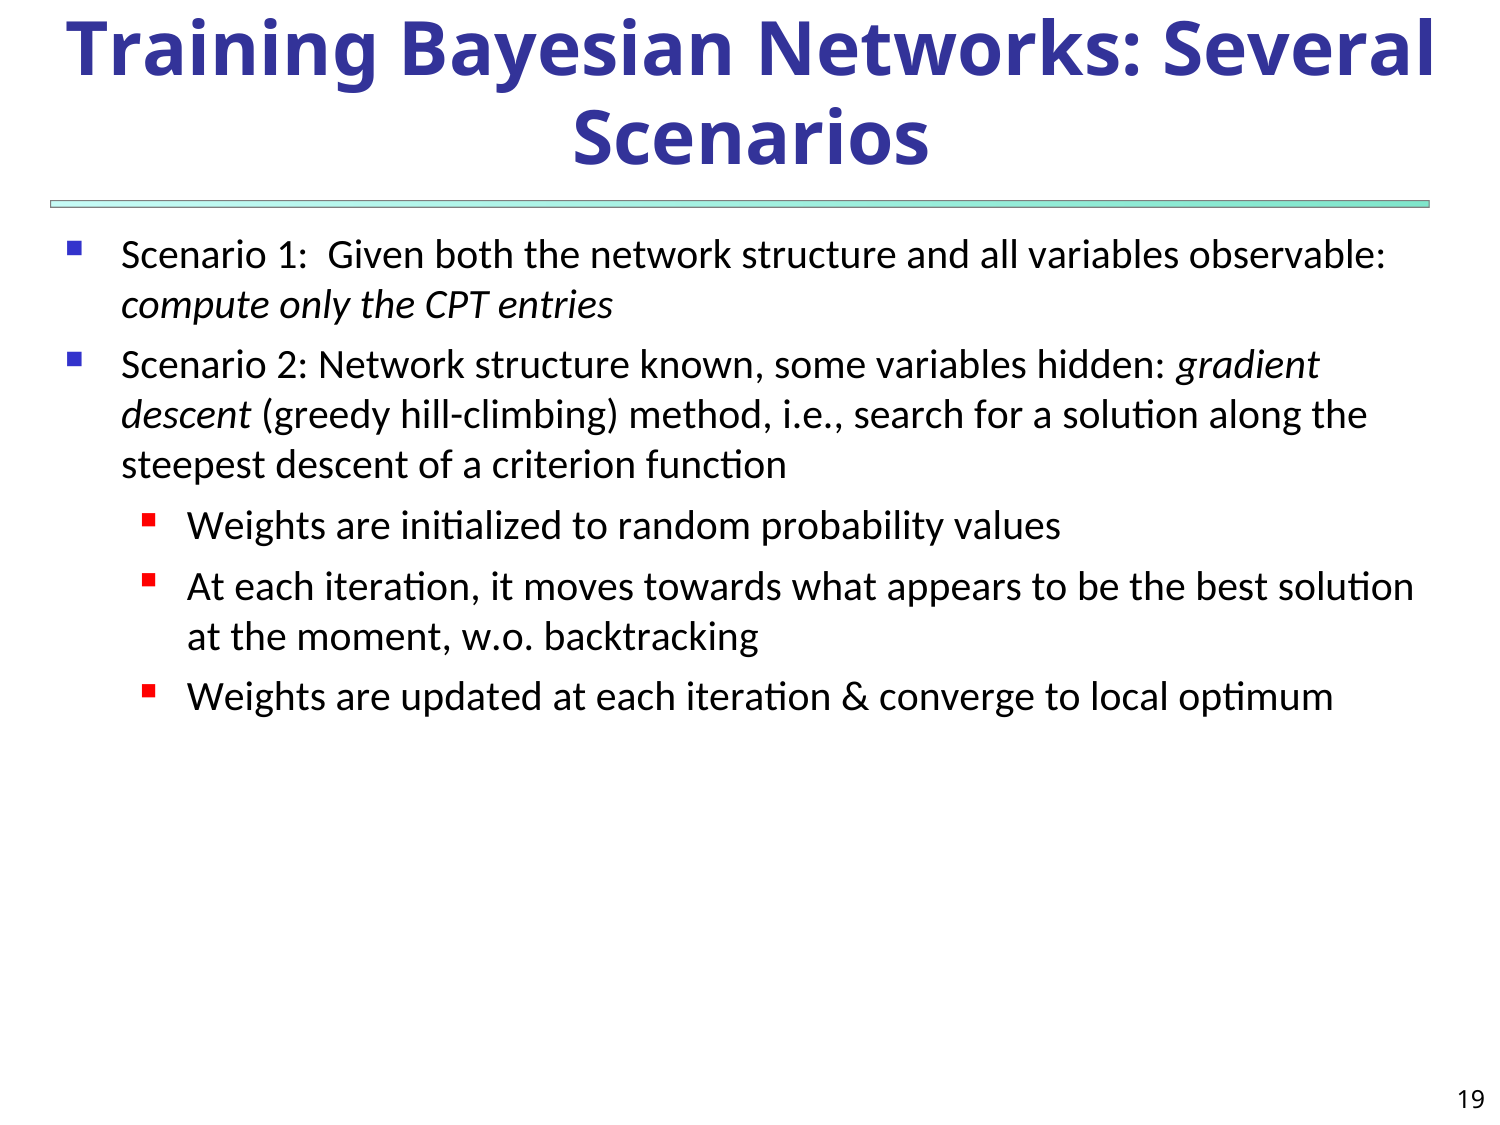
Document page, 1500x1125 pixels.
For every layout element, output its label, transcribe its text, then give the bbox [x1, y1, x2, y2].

title Training Bayesian Networks: Several Scenarios [37, 0, 1466, 188]
list Scenario 1: Given both the network structure and all variables observable: compute only the CPT entries Scenario 2: Network structure known, some variables hidden: gradient descent (greedy hill-climbing) method, i.e., search for a solution along the steepest descent of a criterion function Weights are initialized to random probability values At each iteration, it moves towards what appears to be the best solution at the moment, w.o. backtracking Weights are updated at each iteration & converge to local optimum [50, 219, 1450, 1057]
text_box <number> [1187, 1062, 1500, 1125]
